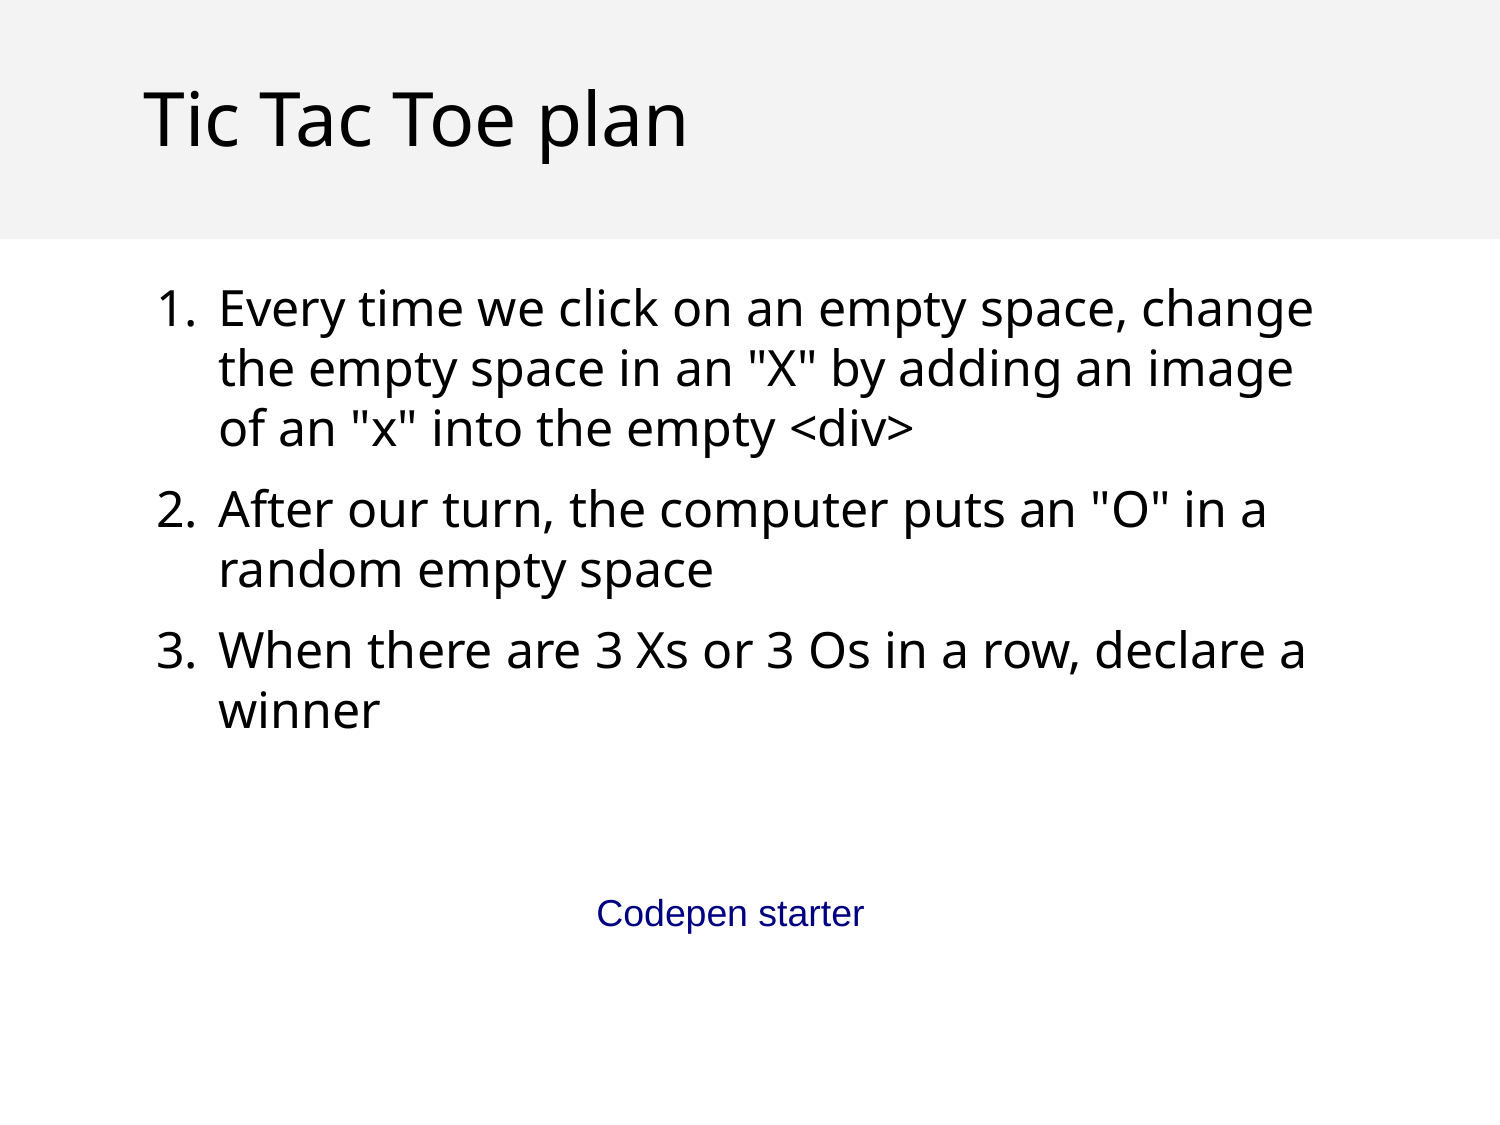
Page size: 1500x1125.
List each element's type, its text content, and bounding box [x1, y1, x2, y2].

text_box Codepen starter [319, 665, 1142, 1125]
text_box Every time we click on an empty space, change the empty space in an "X" by adding an image of an "x" into the empty <div> After our turn, the computer puts an "O" in a random empty space When there are 3 Xs or 3 Os in a row, declare a winner [128, 261, 1333, 642]
title Tic Tac Toe plan [128, 56, 1372, 183]
